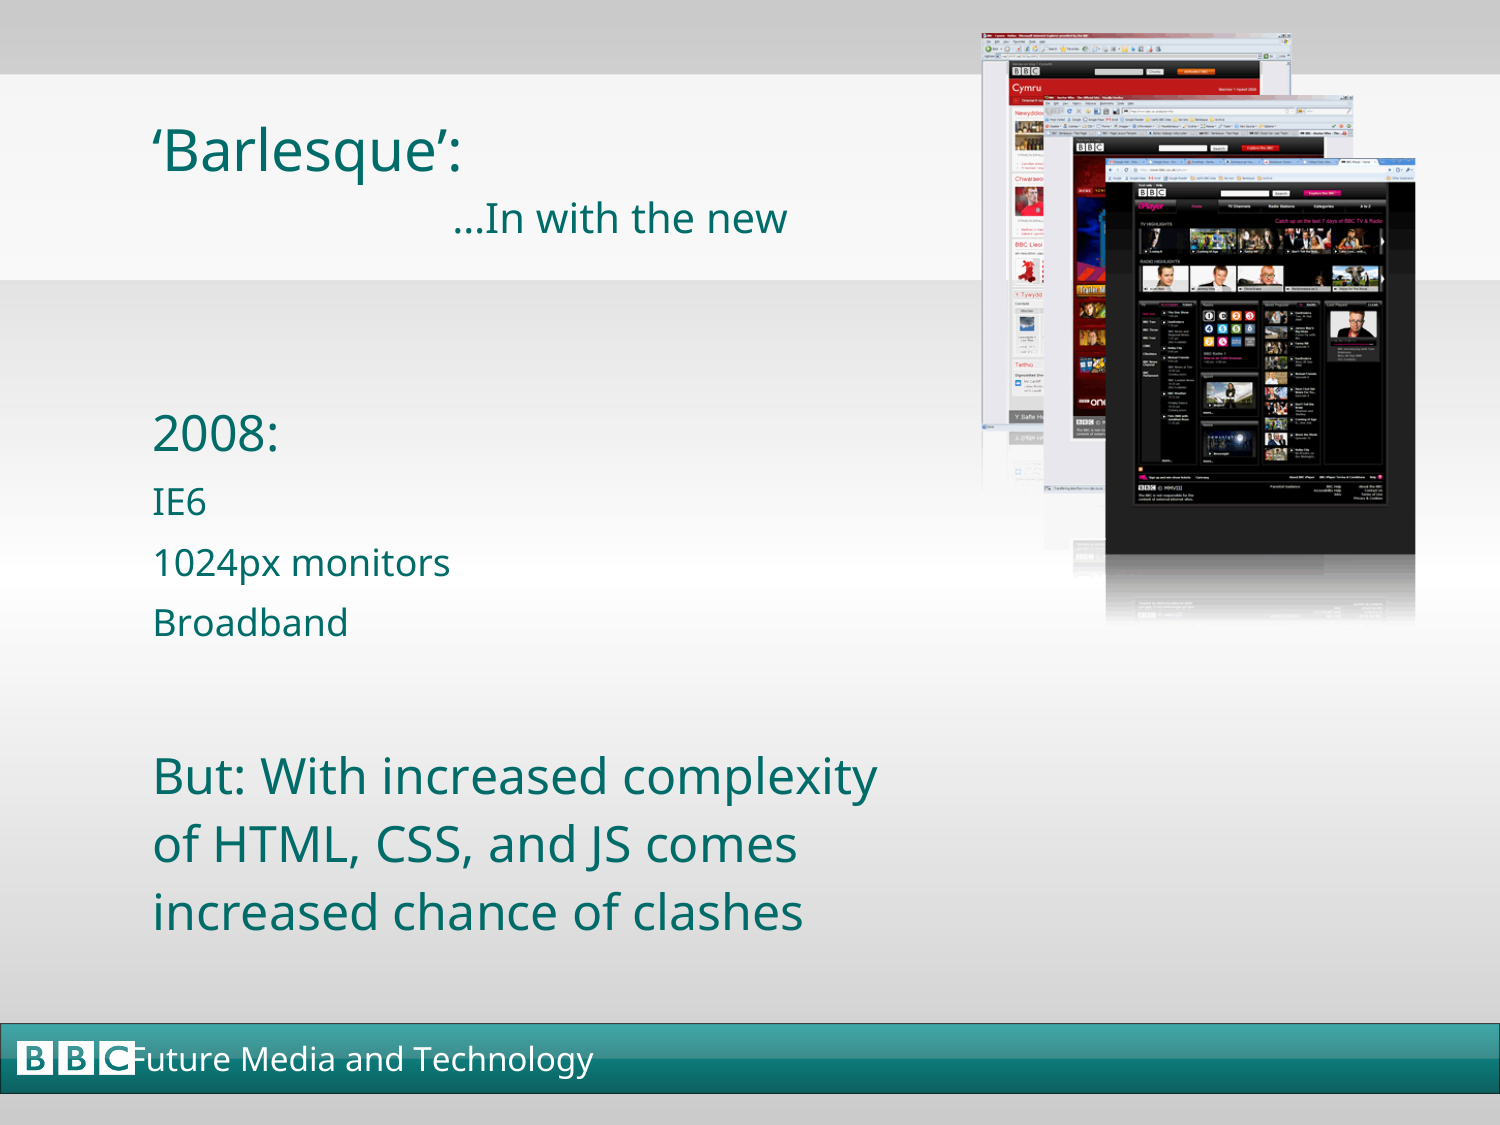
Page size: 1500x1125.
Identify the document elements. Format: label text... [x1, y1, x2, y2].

title ‘Barlesque’: …In with the new [137, 84, 968, 272]
list 2008: IE6 1024px monitors Broadband But: With increased complexity of HTML, CSS, and JS comes increased chance of clashes [137, 390, 1426, 1006]
picture [0, 0, 1500, 1058]
picture [0, 1094, 1500, 1125]
picture [17, 1041, 135, 1075]
